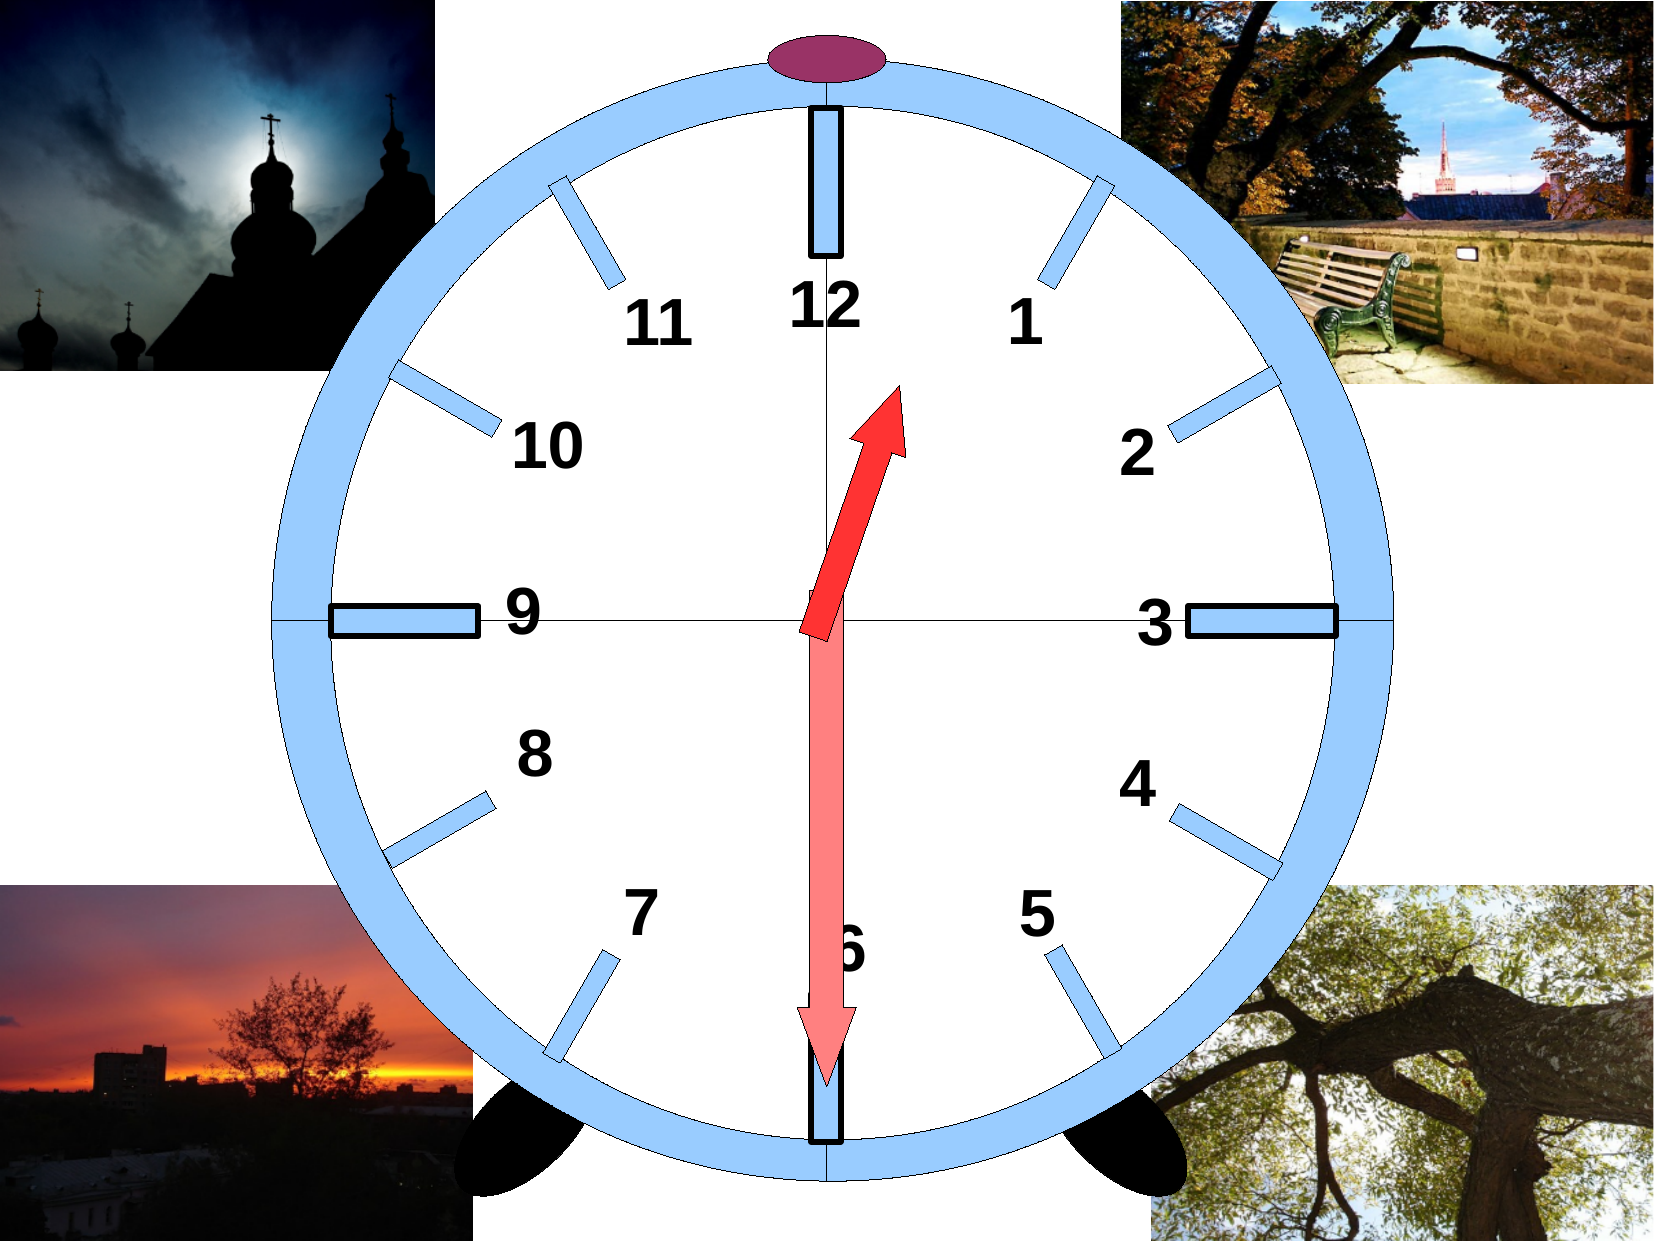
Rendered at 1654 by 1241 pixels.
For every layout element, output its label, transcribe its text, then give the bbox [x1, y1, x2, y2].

text_box 3 [1122, 577, 1205, 668]
picture [0, 0, 435, 371]
text_box 12 [773, 259, 892, 350]
text_box 1 [992, 276, 1075, 367]
text_box 7 [608, 868, 691, 975]
text_box 8 [501, 708, 585, 816]
text_box 9 [490, 566, 573, 674]
text_box 6 [844, 903, 898, 994]
text_box 11 [608, 277, 727, 368]
text_box 10 [496, 400, 615, 491]
text_box 5 [1003, 868, 1087, 975]
picture [1121, 1, 1654, 384]
text_box [271, 35, 1394, 1197]
text_box 2 [1104, 407, 1188, 498]
picture [0, 885, 473, 1241]
picture [1151, 885, 1654, 1241]
text_box 4 [1104, 738, 1188, 845]
